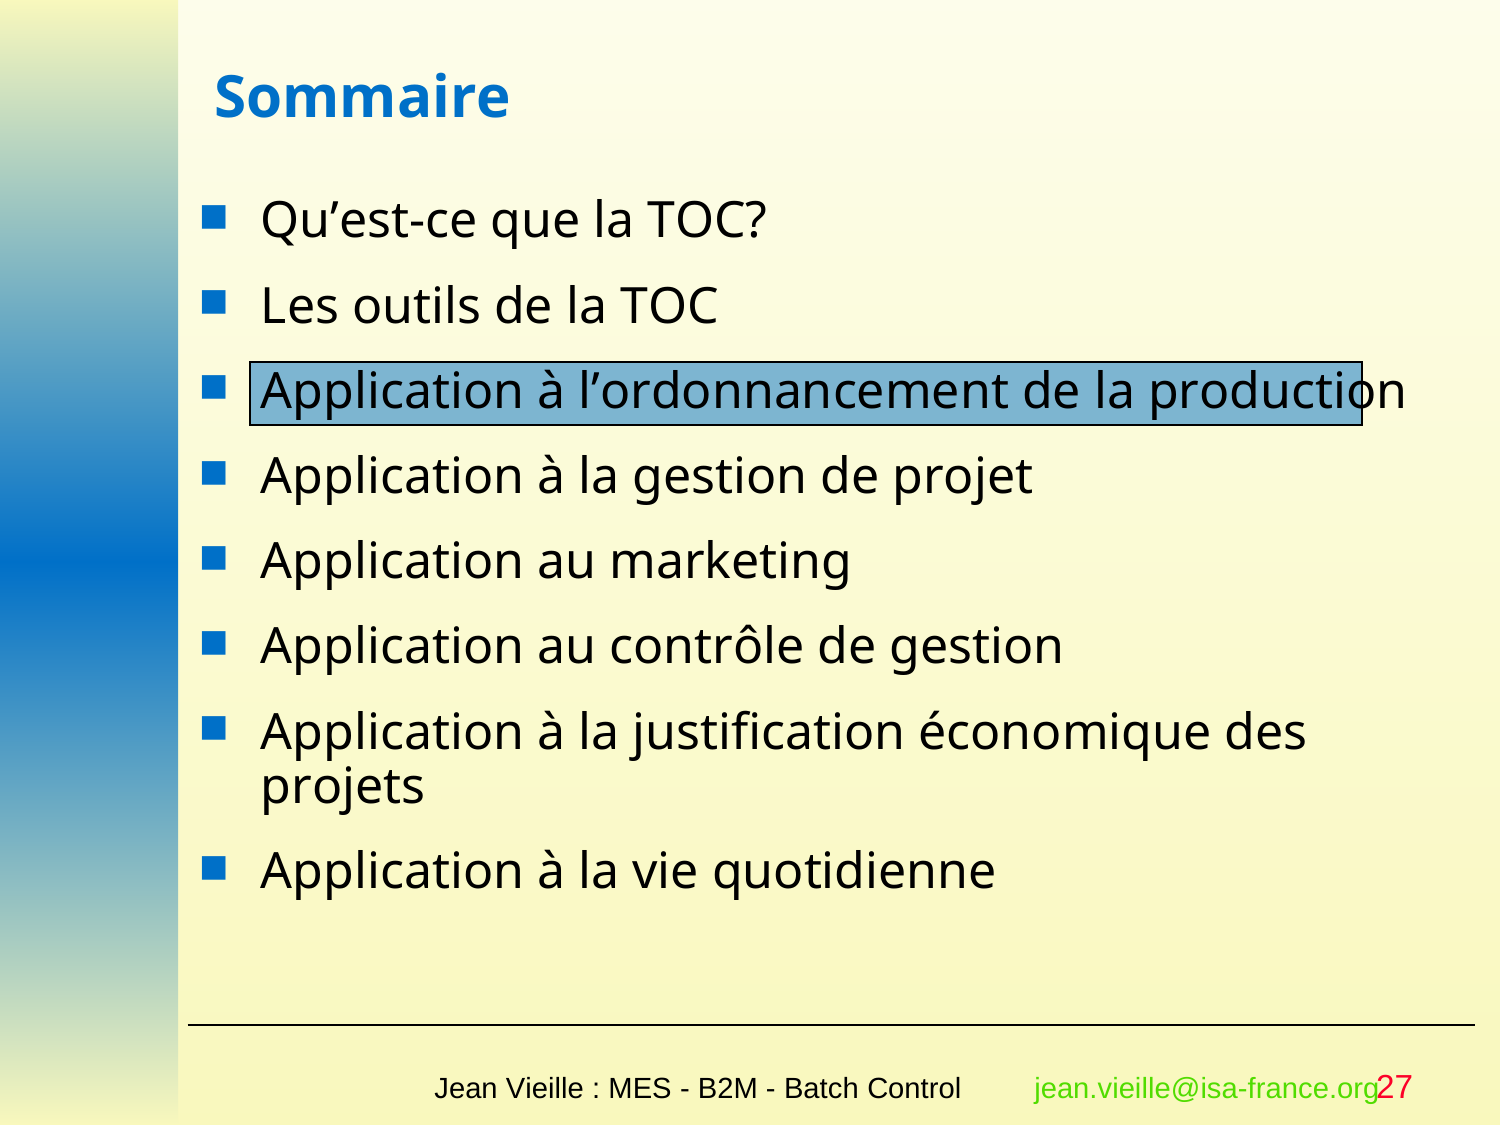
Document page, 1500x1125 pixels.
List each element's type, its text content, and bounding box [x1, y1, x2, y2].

title Sommaire [199, 24, 1466, 163]
list Qu’est-ce que la TOC? Les outils de la TOC Application à l’ordonnancement de la production Application à la gestion de projet Application au marketing Application au contrôle de gestion Application à la justification économique des projets Application à la vie quotidienne [189, 187, 1468, 1001]
